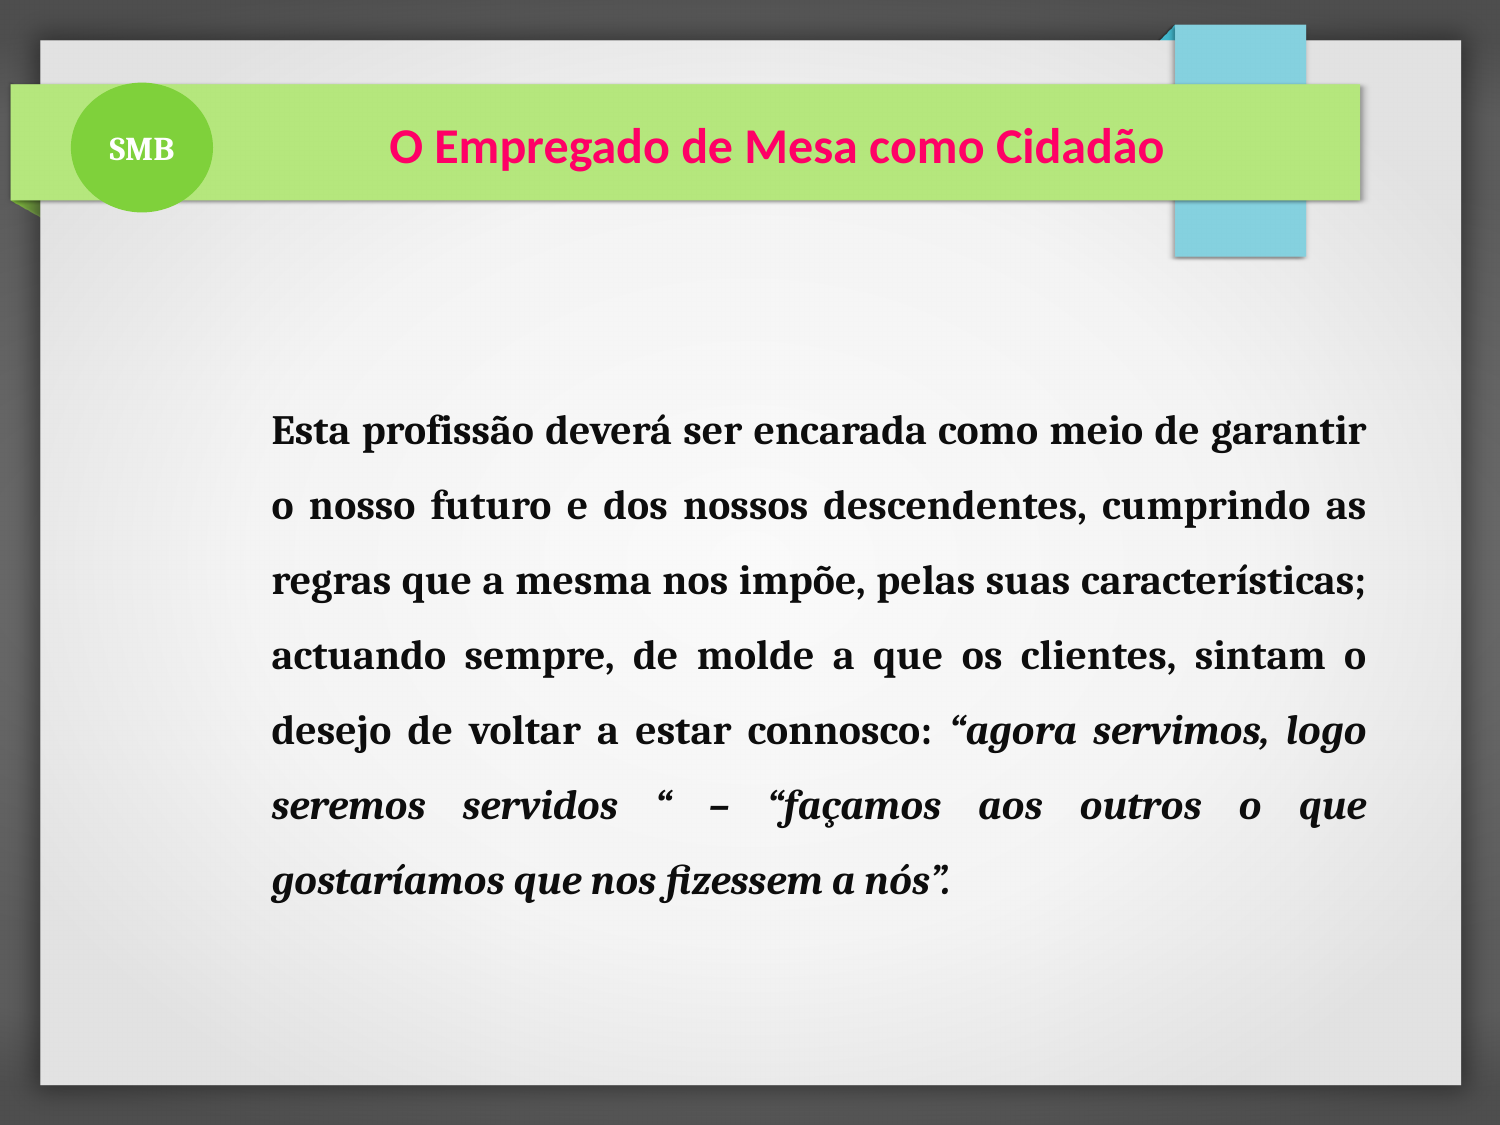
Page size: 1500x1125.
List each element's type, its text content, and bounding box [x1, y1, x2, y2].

text_box SMB [70, 82, 214, 213]
text_box Esta profissão deverá ser encarada como meio de garantir o nosso futuro e dos nossos descendentes, cumprindo as regras que a mesma nos impõe, pelas suas características; actuando sempre, de molde a que os clientes, sintam o desejo de voltar a estar connosco: “agora servimos, logo seremos servidos “ – “façamos aos outros o que gostaríamos que nos fizessem a nós”. [256, 370, 1382, 911]
text_box O Empregado de Mesa como Cidadão [233, 106, 1311, 182]
picture [0, 0, 1500, 1125]
